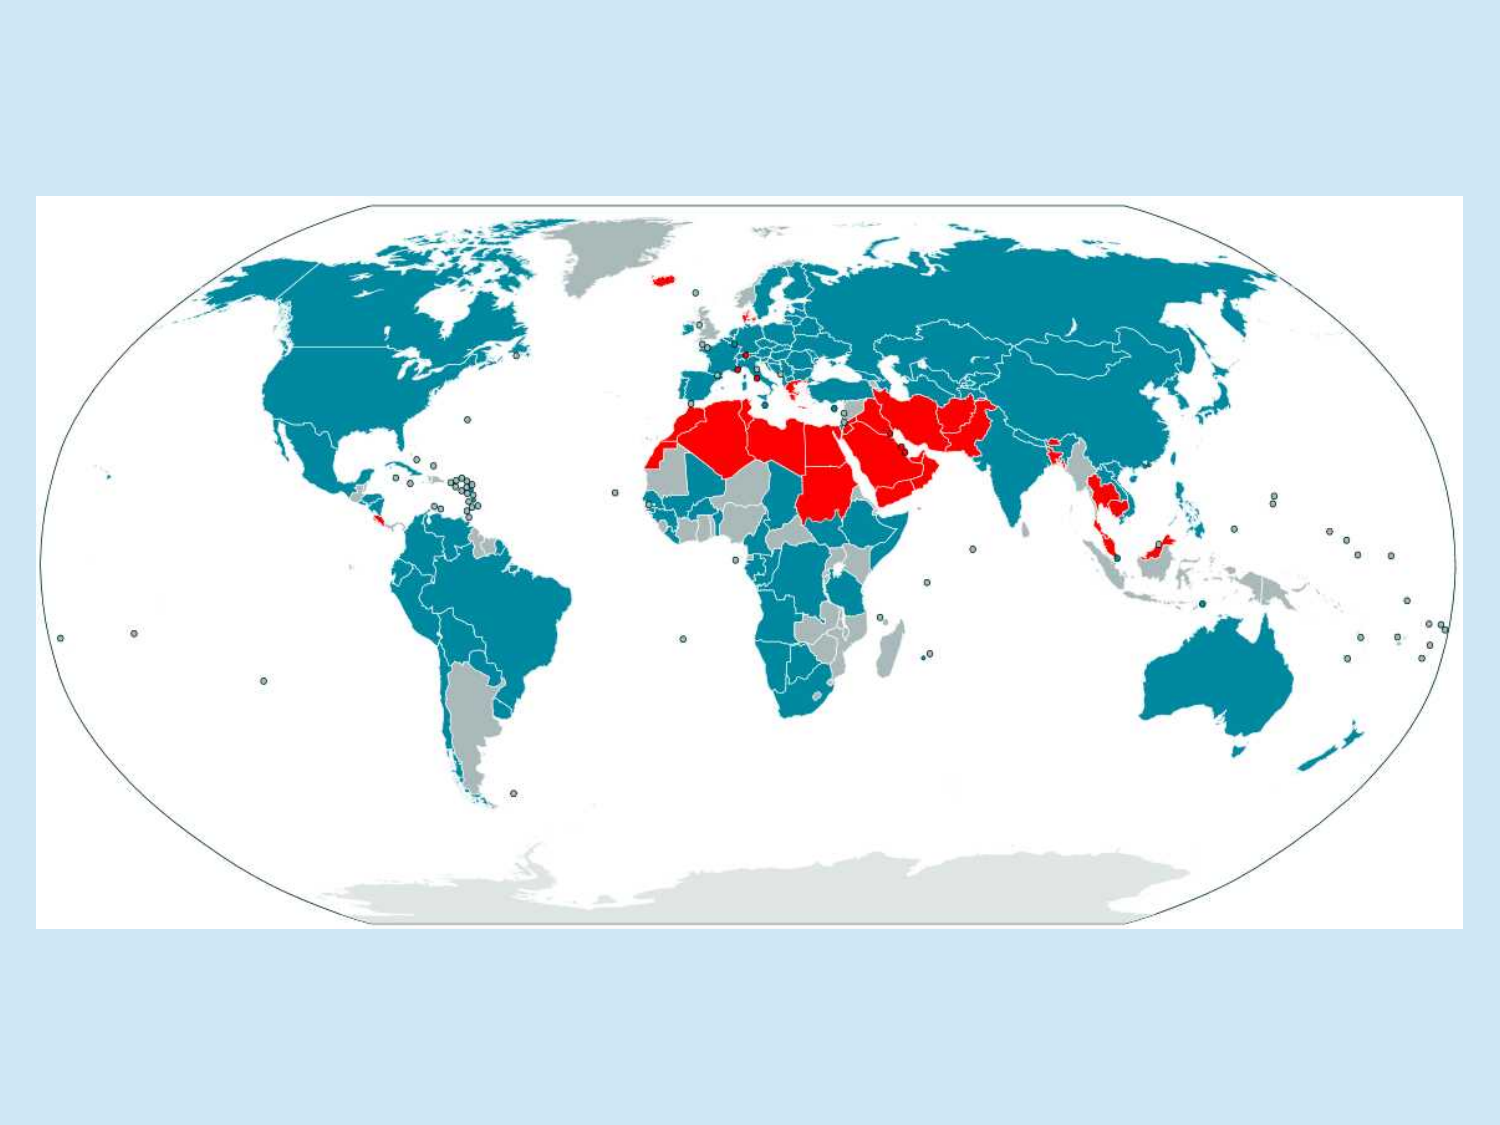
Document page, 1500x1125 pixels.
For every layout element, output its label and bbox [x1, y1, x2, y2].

picture [36, 196, 1463, 929]
